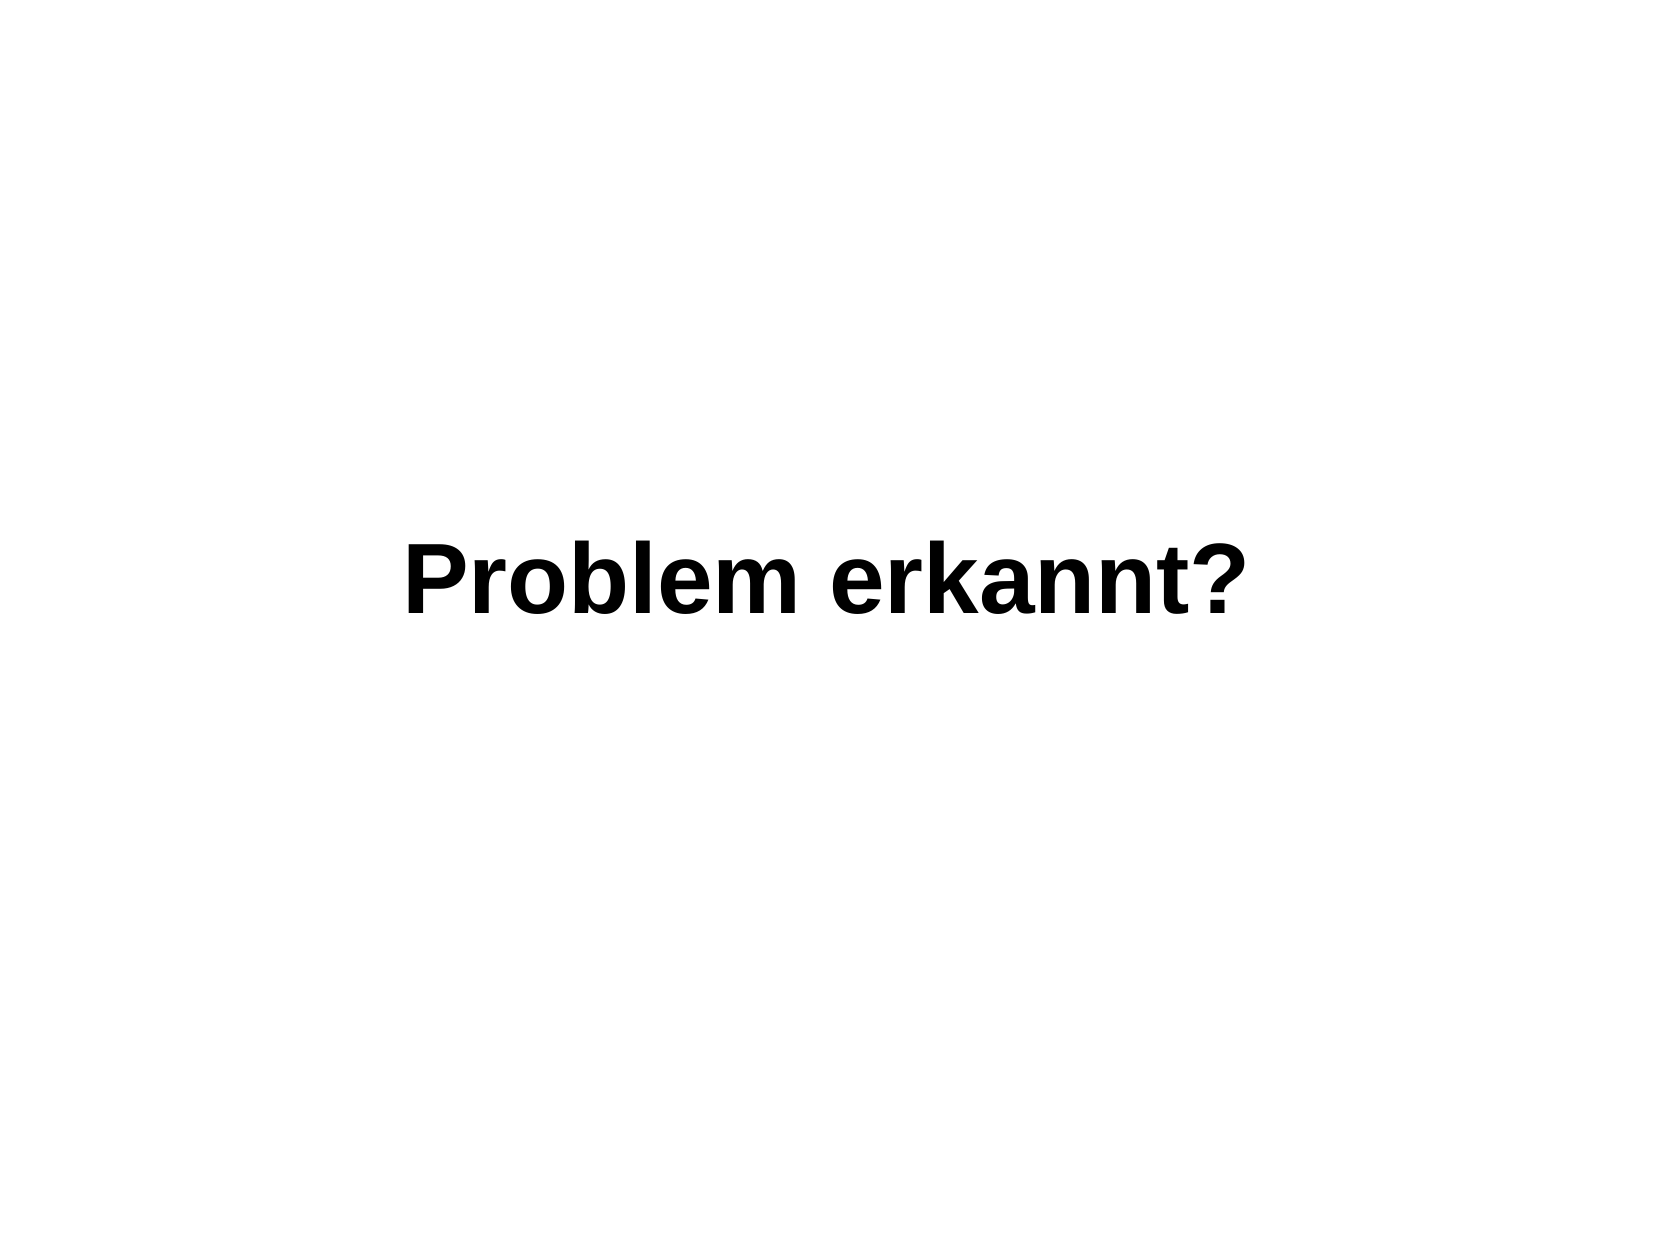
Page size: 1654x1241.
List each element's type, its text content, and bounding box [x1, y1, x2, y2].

subtitle Problem erkannt? [82, 49, 1571, 1109]
